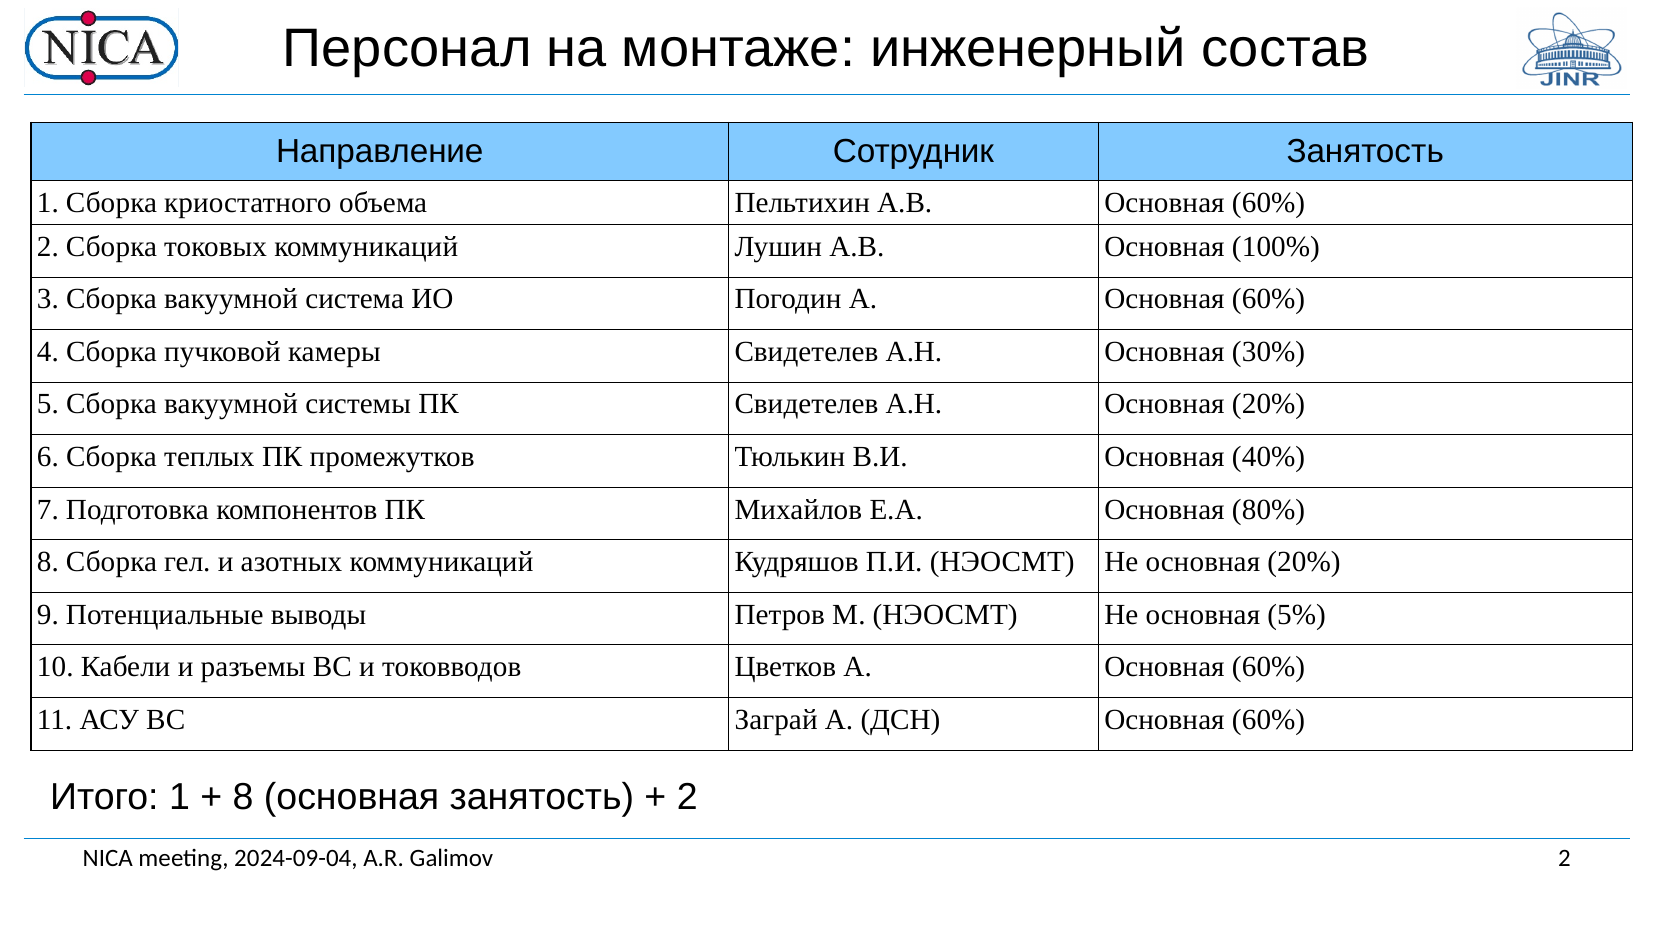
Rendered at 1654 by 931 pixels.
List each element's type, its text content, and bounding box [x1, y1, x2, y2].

table_cell Свидетелев А.Н. [729, 330, 1098, 382]
table_cell Заграй А. (ДСН) [729, 698, 1098, 750]
table_cell Основная (40%) [1099, 435, 1632, 487]
table_cell Погодин А. [729, 278, 1098, 329]
table_cell Основная (100%) [1099, 225, 1632, 277]
table_cell Основная (20%) [1099, 383, 1632, 434]
text_box Итого: 1 + 8 (основная занятость) + 2 [35, 767, 1064, 825]
table_cell Основная (60%) [1099, 698, 1632, 750]
table_cell Не основная (5%) [1099, 593, 1632, 644]
table_cell 3. Сборка вакуумной система ИО [32, 278, 728, 329]
table_cell Основная (60%) [1099, 278, 1632, 329]
table_cell Петров М. (НЭОСМТ) [729, 593, 1098, 644]
table_cell 2. Сборка токовых коммуникаций [32, 225, 728, 277]
table_cell 7. Подготовка компонентов ПК [32, 488, 728, 539]
table_header Направление [32, 123, 728, 180]
table_cell 10. Кабели и разъемы ВС и токовводов [32, 645, 728, 697]
table_cell 6. Сборка теплых ПК промежутков [32, 435, 728, 487]
table_cell Основная (80%) [1099, 488, 1632, 539]
table_header Занятость [1099, 123, 1632, 180]
table_cell 4. Сборка пучковой камеры [32, 330, 728, 382]
table_cell Пельтихин А.В. [729, 181, 1098, 224]
table_cell Не основная (20%) [1099, 540, 1632, 592]
table_header Сотрудник [729, 123, 1098, 180]
table_cell Основная (30%) [1099, 330, 1632, 382]
table_cell Лушин А.В. [729, 225, 1098, 277]
table_cell 11. АСУ ВС [32, 698, 728, 750]
table_cell Михайлов Е.А. [729, 488, 1098, 539]
table_cell Тюлькин В.И. [729, 435, 1098, 487]
title Персонал на монтаже: инженерный состав [0, 0, 1654, 95]
table_cell 5. Сборка вакуумной системы ПК [32, 383, 728, 434]
table_cell Свидетелев А.Н. [729, 383, 1098, 434]
table_cell 8. Сборка гел. и азотных коммуникаций [32, 540, 728, 592]
table_cell Основная (60%) [1099, 645, 1632, 697]
table_cell Основная (60%) [1099, 181, 1632, 224]
table_cell Цветков А. [729, 645, 1098, 697]
table_cell 9. Потенциальные выводы [32, 593, 728, 644]
table_cell Кудряшов П.И. (НЭОСМТ) [729, 540, 1098, 592]
table_cell 1. Сборка криостатного объема [32, 181, 728, 224]
